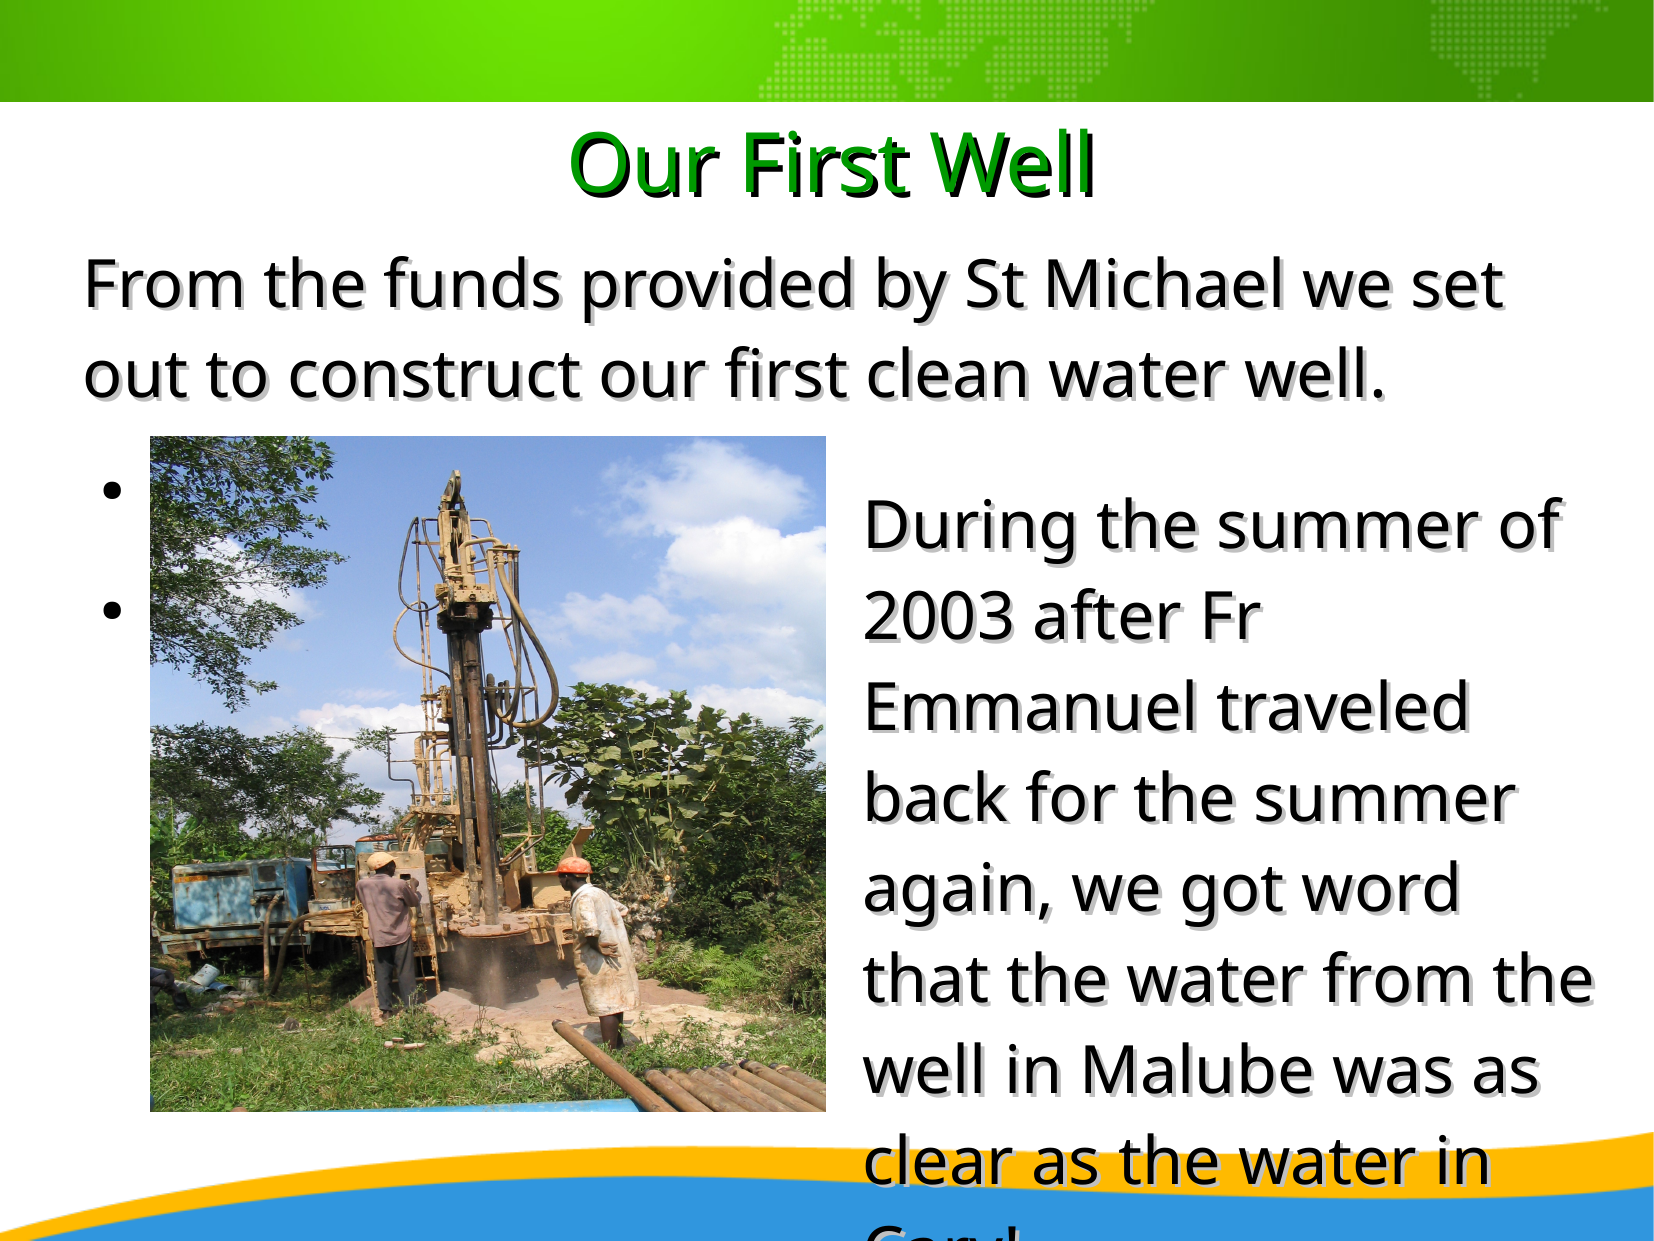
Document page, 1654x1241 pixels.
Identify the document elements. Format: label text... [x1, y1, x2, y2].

list During the summer of 2003 after Fr Emmanuel traveled back for the summer again, we got word that the water from the well in Malube was as clear as the water in Cary! [862, 477, 1605, 1126]
picture [0, 1132, 1654, 1241]
list From the funds provided by St Michael we set out to construct our first clean water well. [82, 235, 1613, 1013]
picture [0, 0, 1654, 102]
title Our First Well [86, 95, 1576, 226]
picture [150, 436, 826, 1112]
